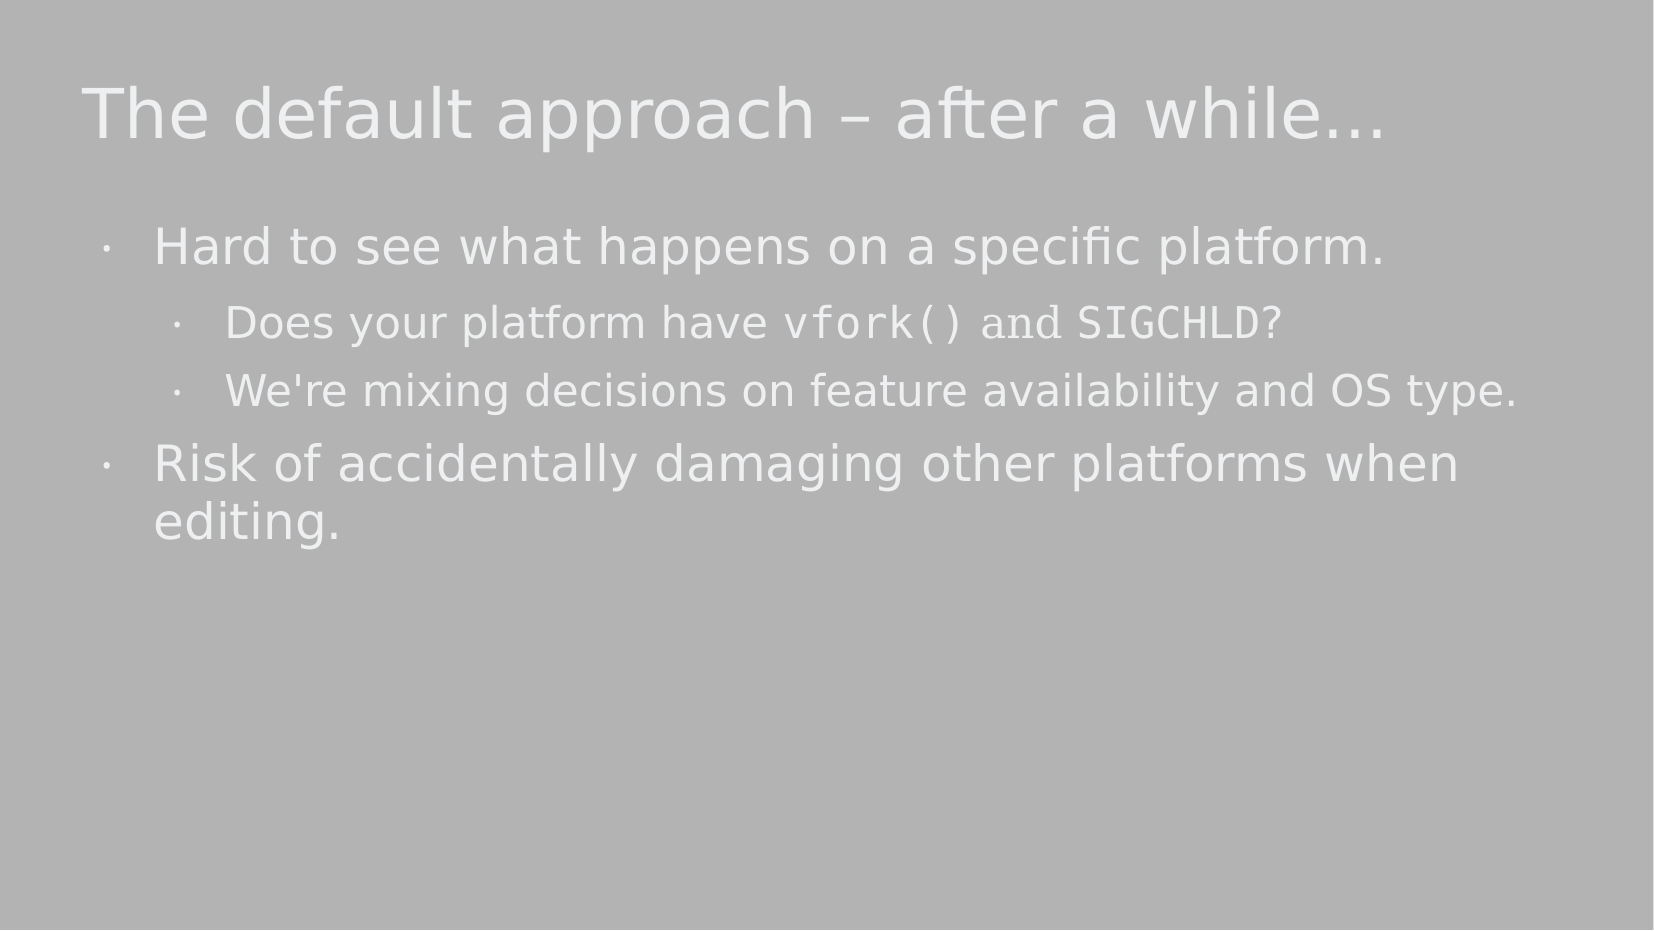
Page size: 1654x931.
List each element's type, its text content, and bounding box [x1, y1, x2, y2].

list Hard to see what happens on a specific platform. Does your platform have vfork() and SIGCHLD? We're mixing decisions on feature availability and OS type. Risk of accidentally damaging other platforms when editing. [82, 217, 1571, 758]
title The default approach – after a while... [82, 37, 1571, 193]
